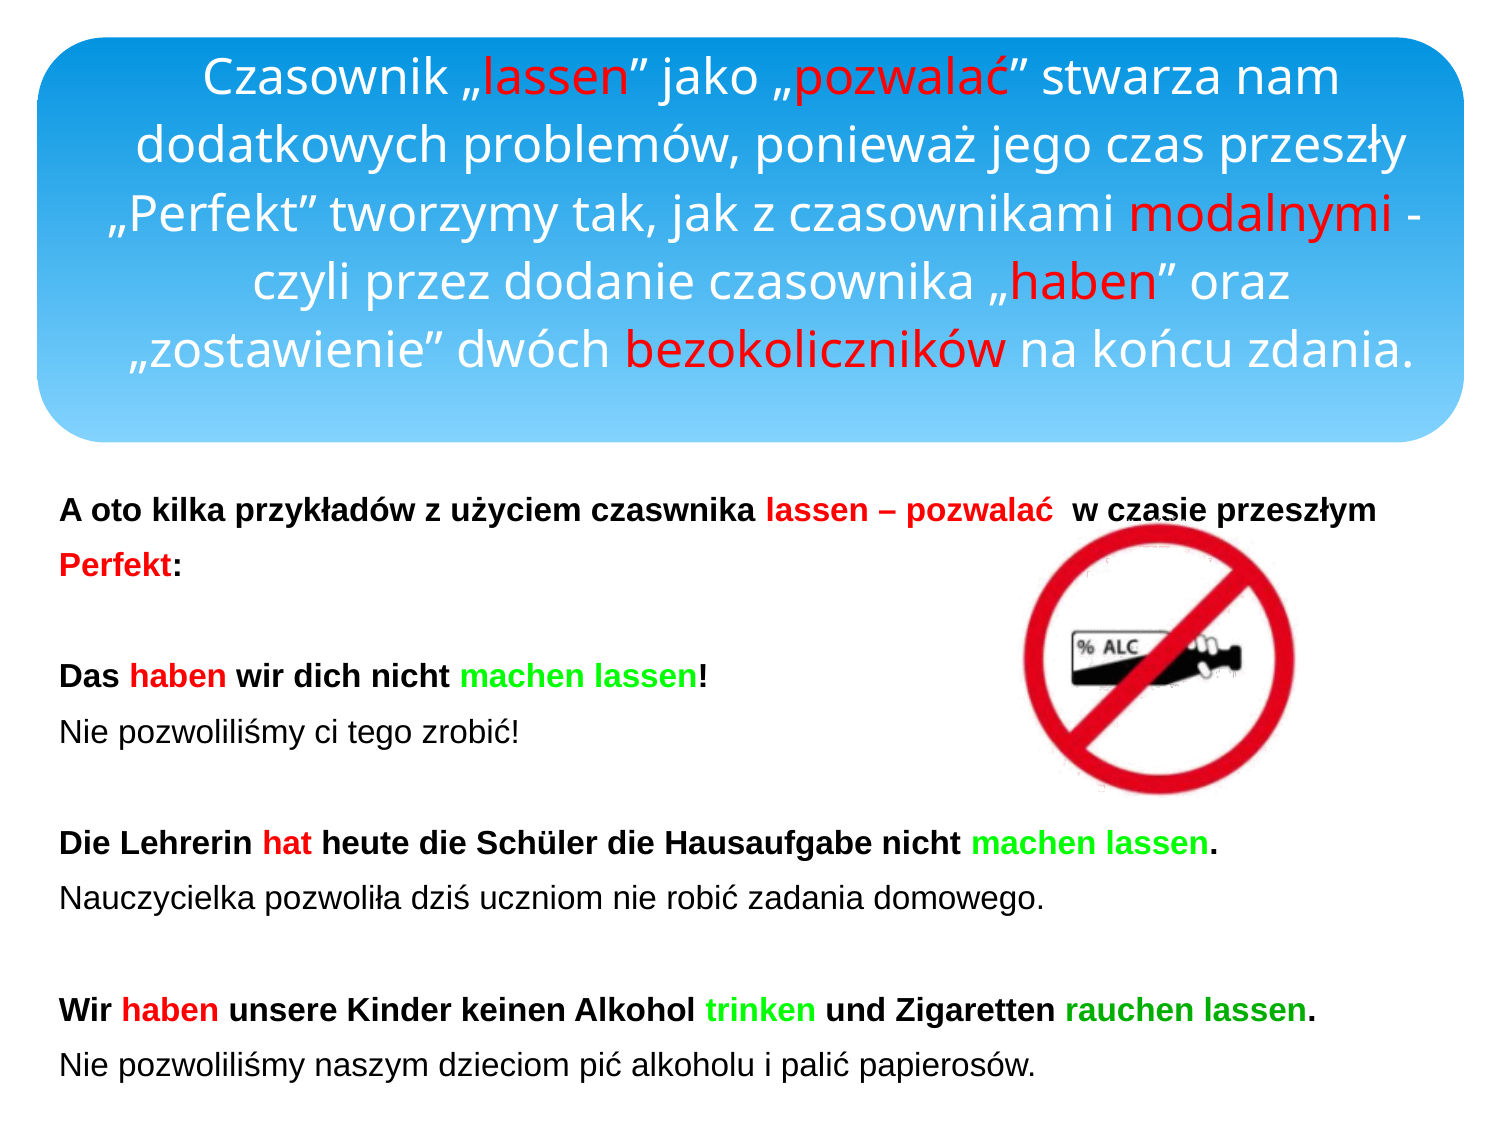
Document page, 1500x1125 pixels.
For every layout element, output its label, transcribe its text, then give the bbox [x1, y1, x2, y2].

subtitle A oto kilka przykładów z użyciem czaswnika lassen – pozwalać w czasie przeszłym Perfekt: Das haben wir dich nicht machen lassen! Nie pozwoliliśmy ci tego zrobić! Die Lehrerin hat heute die Schüler die Hausaufgabe nicht machen lassen. Nauczycielka pozwoliła dziś uczniom nie robić zadania domowego. Wir haben unsere Kinder keinen Alkohol trinken und Zigaretten rauchen lassen. Nie pozwoliliśmy naszym dzieciom pić alkoholu i palić papierosów. [59, 472, 1447, 1125]
title Czasownik „lassen” jako „pozwalać” stwarza nam dodatkowych problemów, ponieważ jego czas przeszły „Perfekt” tworzymy tak, jak z czasownikami modalnymi - czyli przez dodanie czasownika „haben” oraz „zostawienie” dwóch bezokoliczników na końcu zdania. [96, 59, 1447, 365]
picture [1017, 515, 1300, 798]
